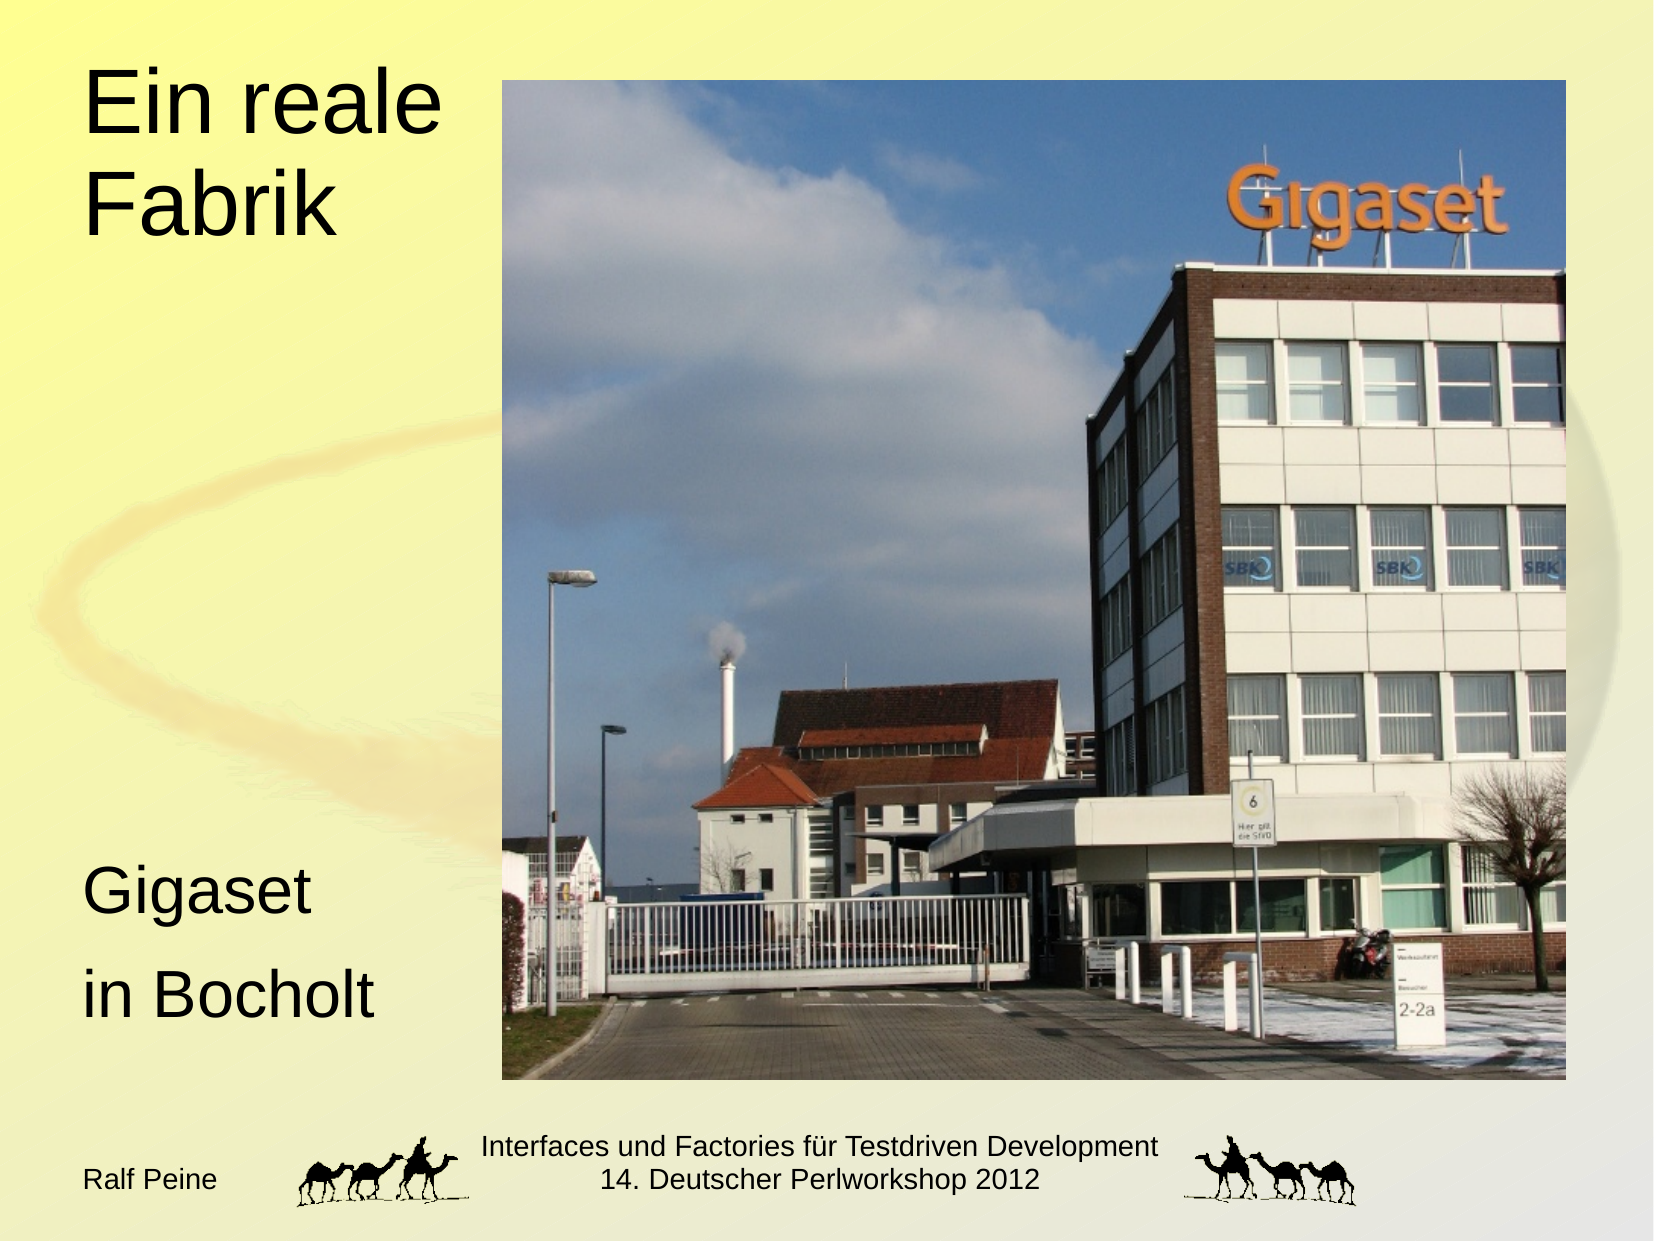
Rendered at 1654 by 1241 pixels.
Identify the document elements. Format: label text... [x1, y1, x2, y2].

list Gigaset in Bocholt [82, 331, 1571, 1109]
title Ein reale Fabrik [82, 49, 1571, 257]
picture [1184, 1133, 1362, 1213]
picture [291, 1134, 469, 1214]
picture [3, 80, 1654, 1080]
